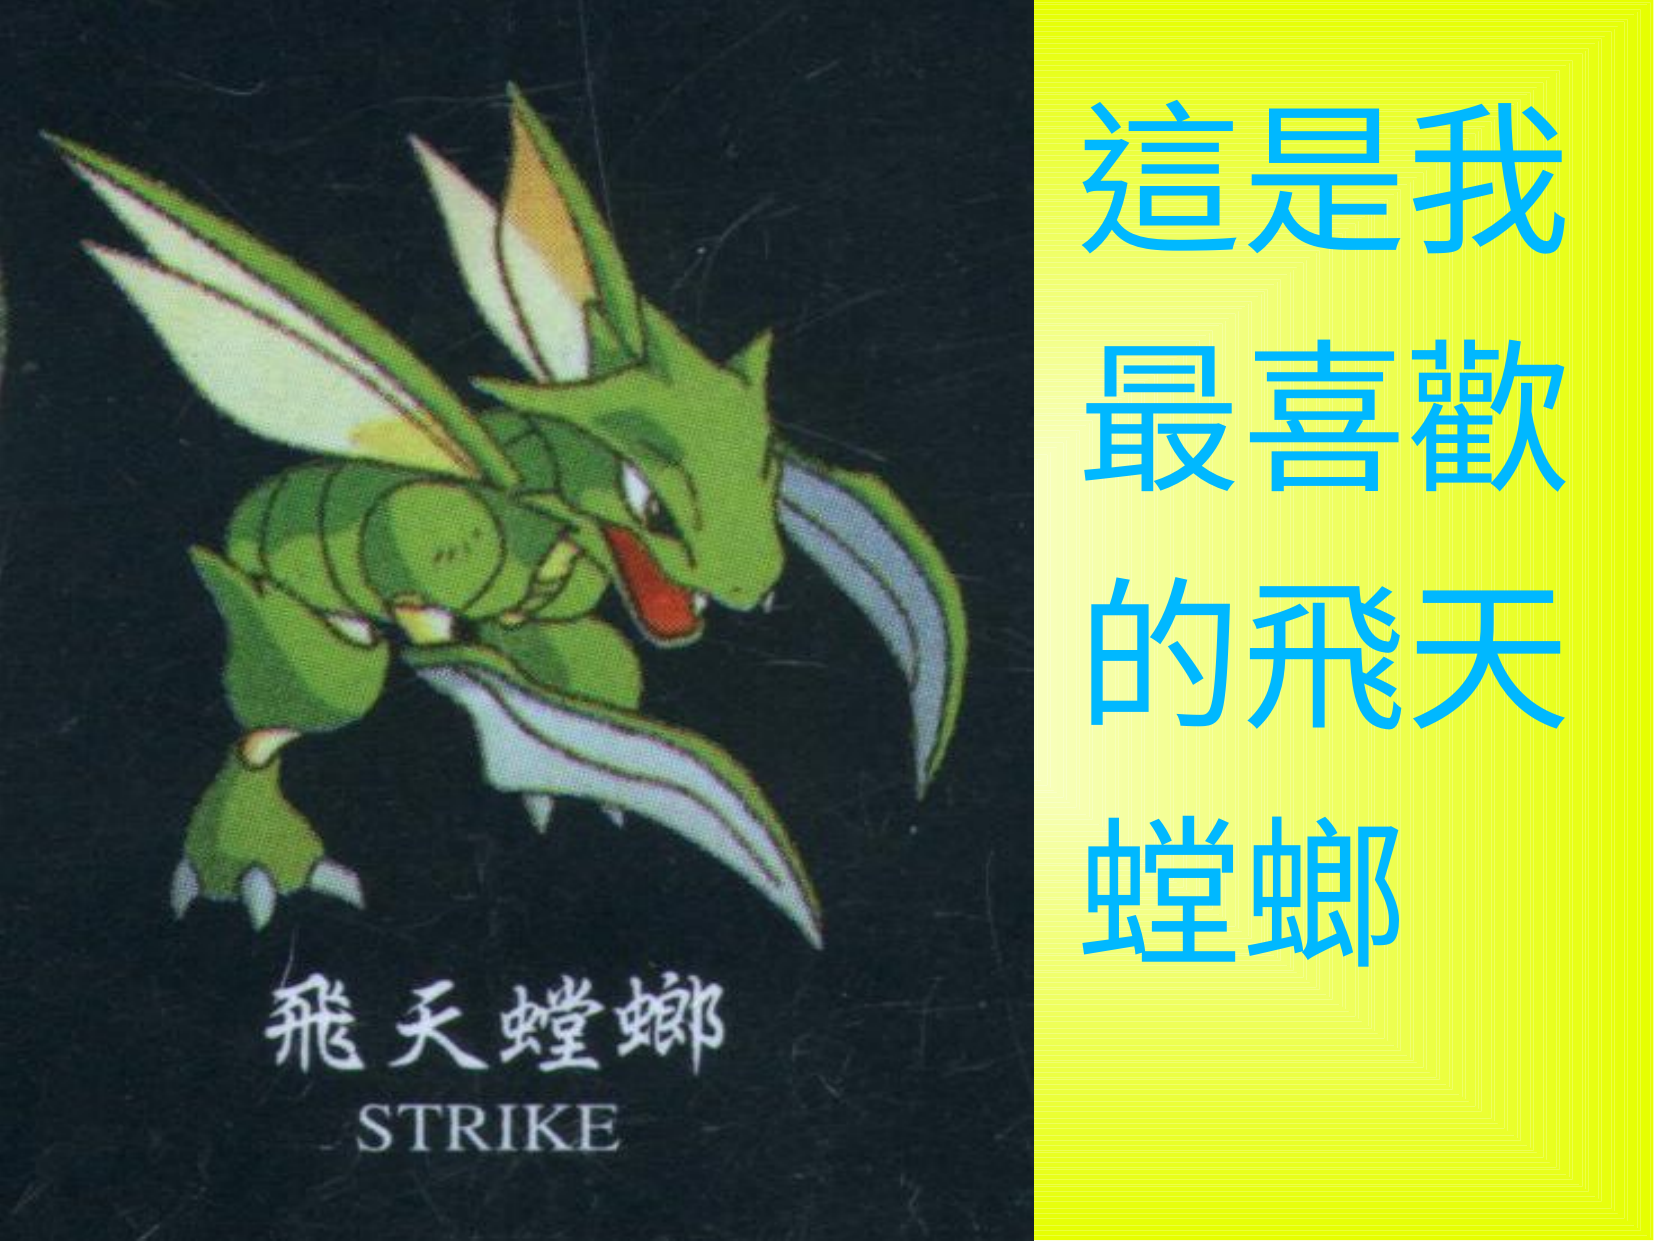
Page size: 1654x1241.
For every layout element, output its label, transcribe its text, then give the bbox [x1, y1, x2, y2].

picture [0, 0, 1034, 1241]
text_box 這是我最喜歡的飛天螳螂 [1062, 41, 1654, 1211]
